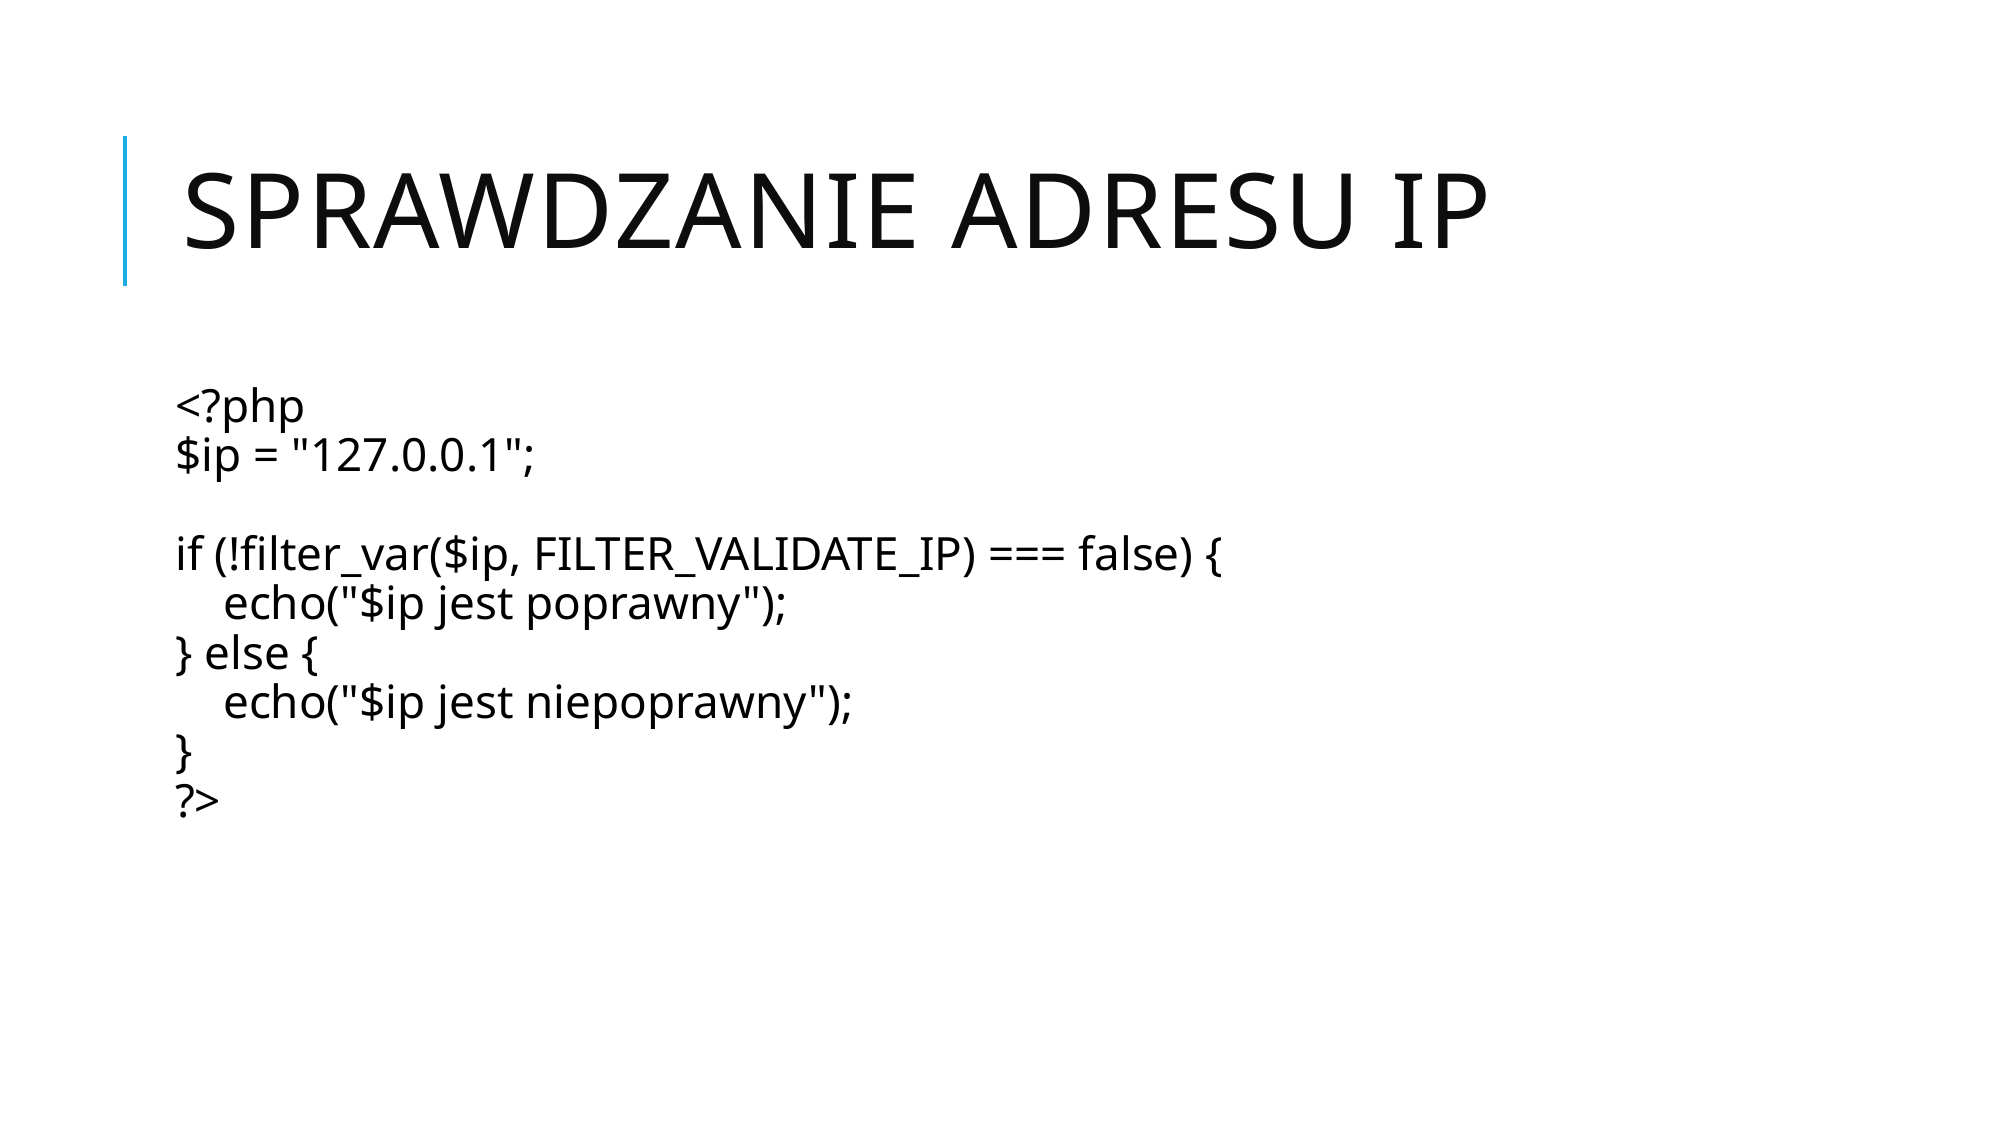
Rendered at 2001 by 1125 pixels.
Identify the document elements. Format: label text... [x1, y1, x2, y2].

title Sprawdzanie adresu ip [168, 96, 1763, 343]
list <?php $ip = "127.0.0.1"; if (!filter_var($ip, FILTER_VALIDATE_IP) === false) { echo("$ip jest poprawny"); } else { echo("$ip jest niepoprawny"); } ?> [168, 375, 1763, 1036]
